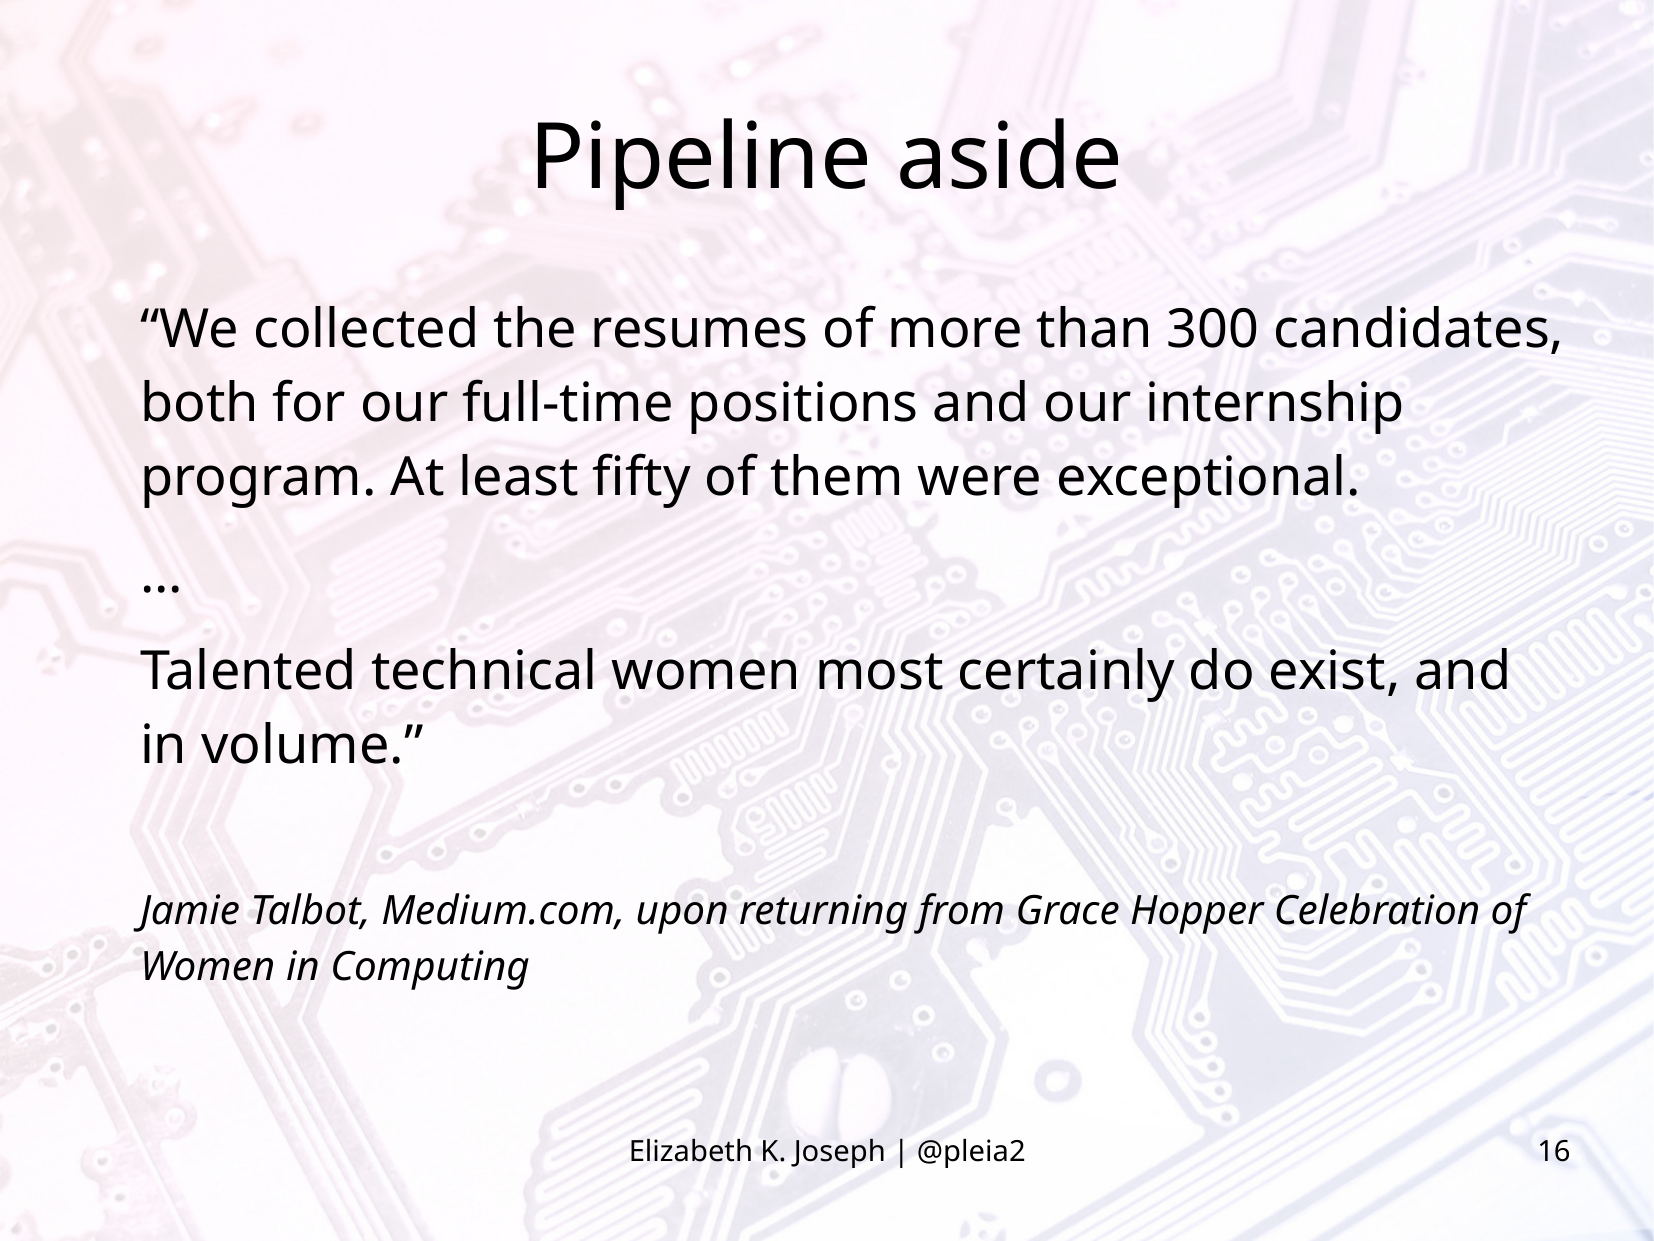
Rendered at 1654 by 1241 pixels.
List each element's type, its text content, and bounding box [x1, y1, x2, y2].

title Pipeline aside [82, 49, 1571, 257]
list “We collected the resumes of more than 300 candidates, both for our full-time positions and our internship program. At least fifty of them were exceptional. ... Talented technical women most certainly do exist, and in volume.” Jamie Talbot, Medium.com, upon returning from Grace Hopper Celebration of Women in Computing [82, 290, 1571, 1010]
picture [0, 0, 1654, 1241]
